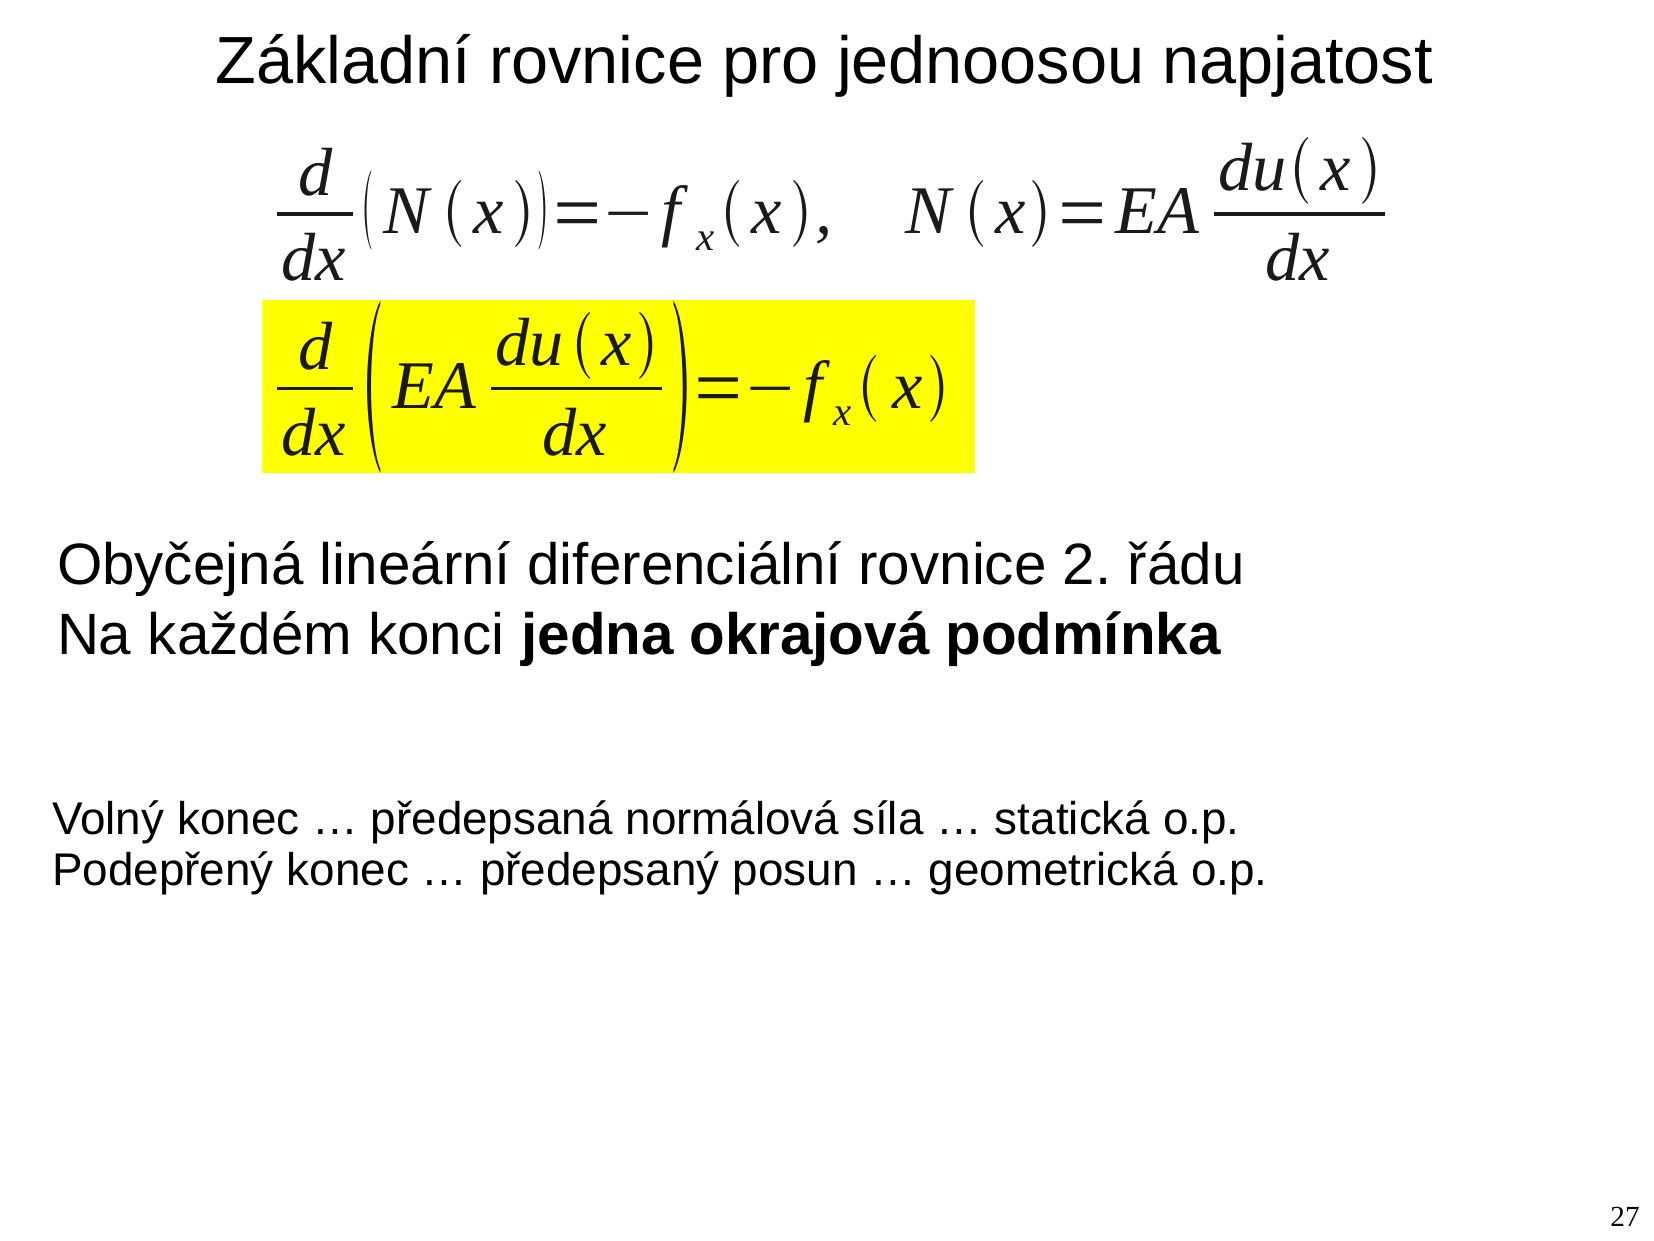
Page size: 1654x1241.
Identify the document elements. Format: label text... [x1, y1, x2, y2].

title Základní rovnice pro jednoosou napjatost [37, 8, 1613, 113]
list Obyčejná lineární diferenciální rovnice 2. řádu Na každém konci jedna okrajová podmínka [57, 531, 1608, 713]
text_box Volný konec … předepsaná normálová síla … statická o.p. Podepřený konec … předepsaný posun … geometrická o.p. [37, 785, 1613, 946]
chart [246, 131, 1404, 478]
